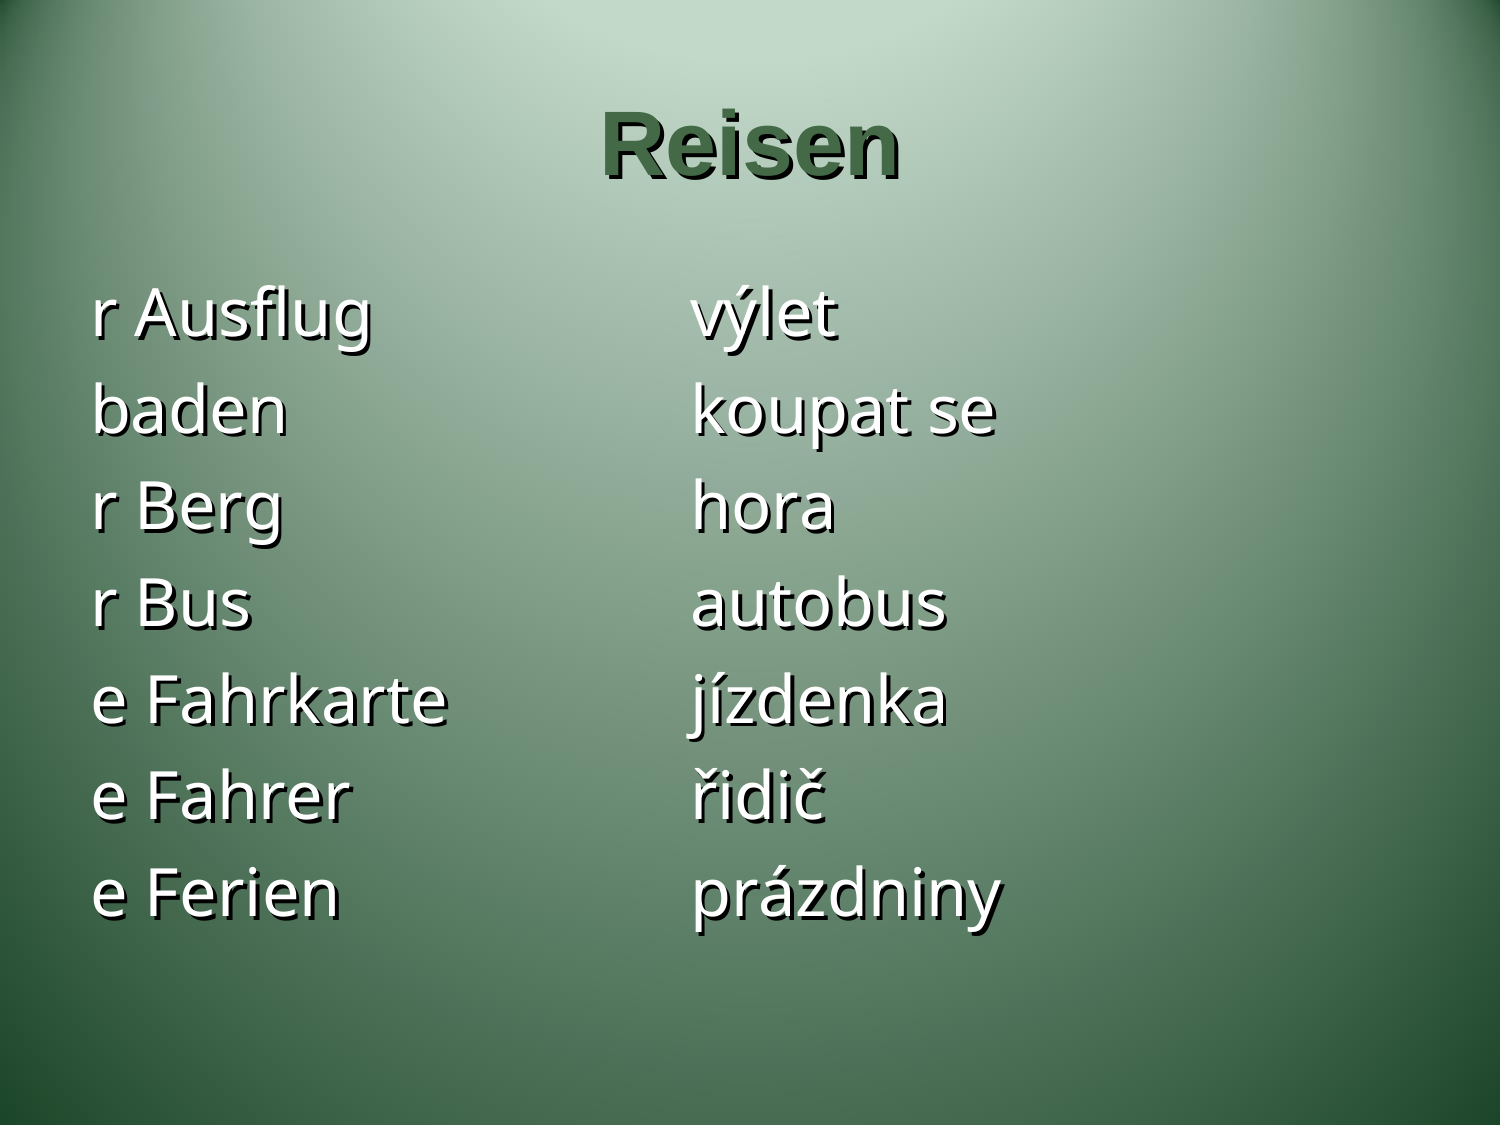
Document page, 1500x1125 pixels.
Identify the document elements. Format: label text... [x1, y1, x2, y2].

list r Ausflug výlet baden koupat se r Berg hora r Bus autobus e Fahrkarte jízdenka e Fahrer řidič e Ferien prázdniny [75, 262, 1426, 1034]
title Reisen [75, 45, 1426, 233]
picture [0, 0, 1500, 1125]
